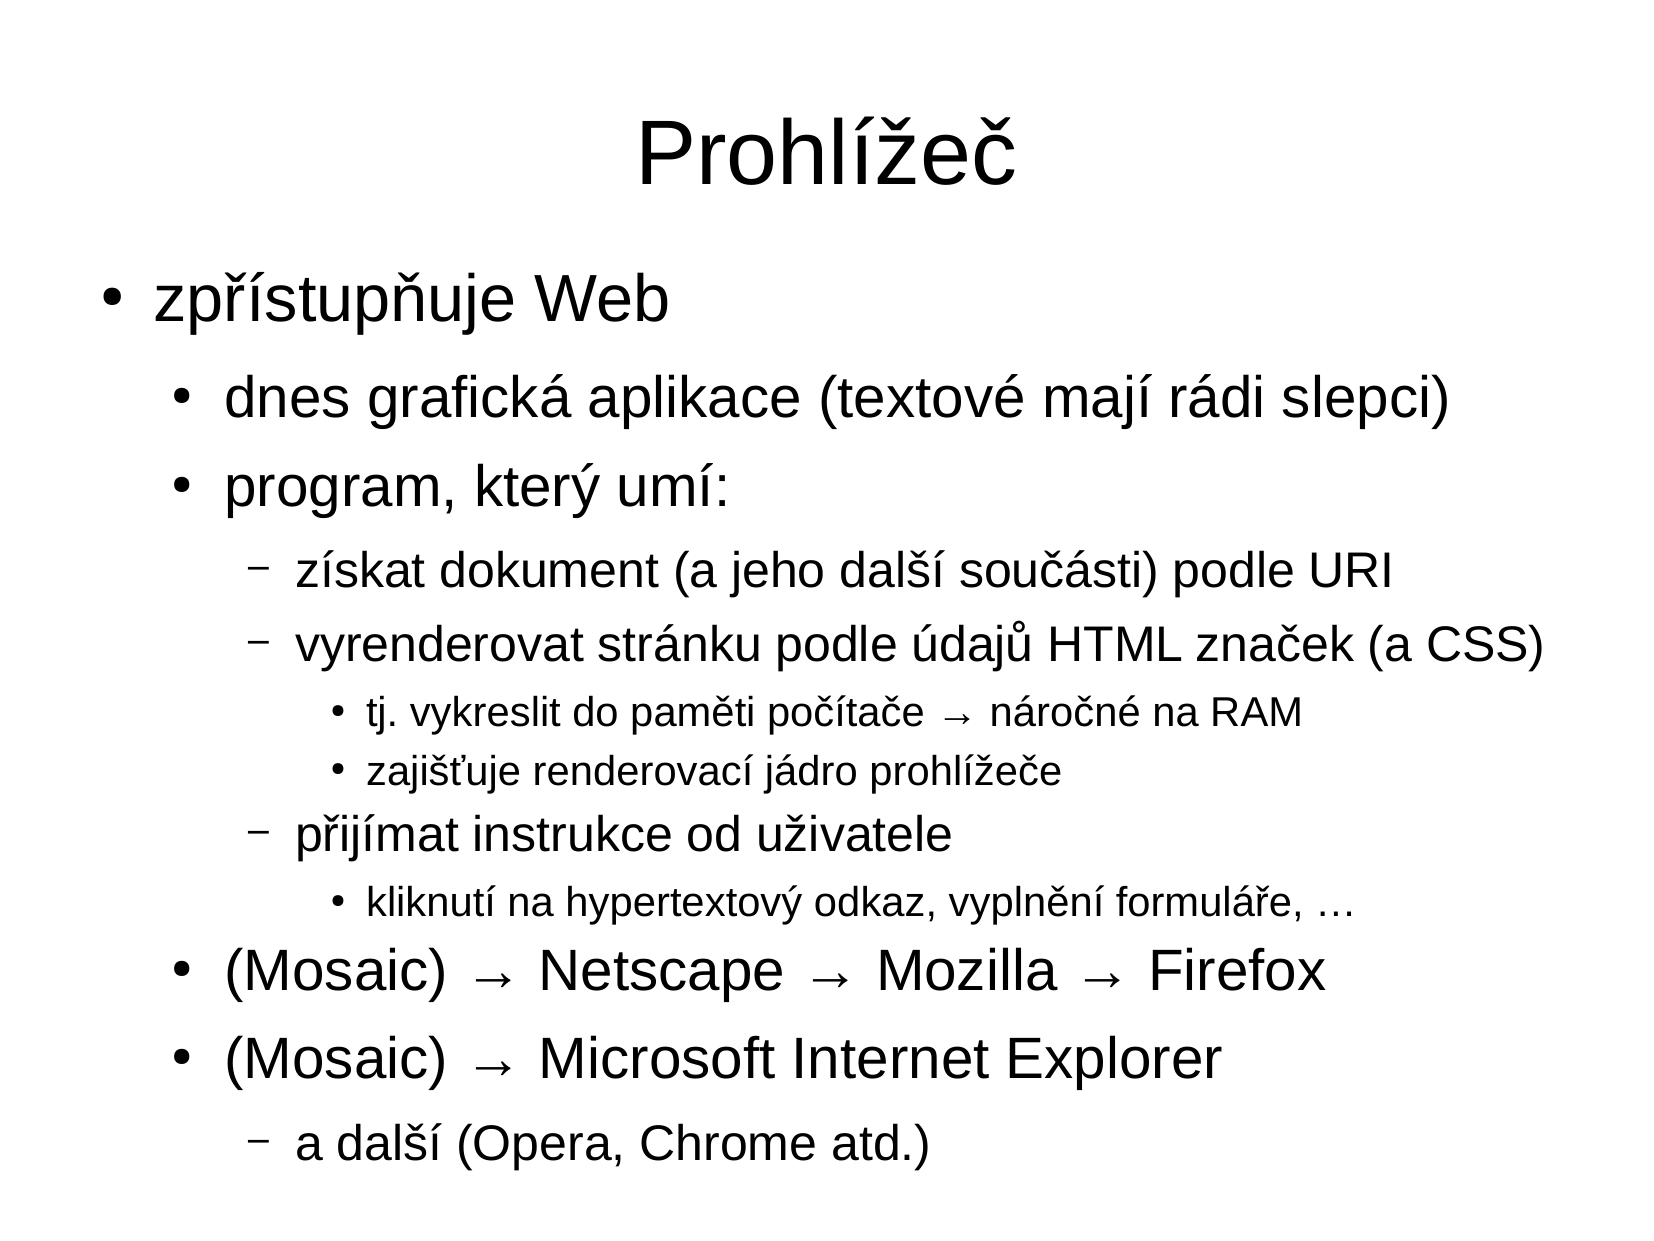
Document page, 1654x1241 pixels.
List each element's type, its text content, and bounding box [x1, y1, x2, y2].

list zpřístupňuje Web dnes grafická aplikace (textové mají rádi slepci) program, který umí: získat dokument (a jeho další součásti) podle URI vyrenderovat stránku podle údajů HTML značek (a CSS) tj. vykreslit do paměti počítače → náročné na RAM zajišťuje renderovací jádro prohlížeče přijímat instrukce od uživatele kliknutí na hypertextový odkaz, vyplnění formuláře, … (Mosaic) → Netscape → Mozilla → Firefox (Mosaic) → Microsoft Internet Explorer a další (Opera, Chrome atd.) [82, 260, 1571, 1171]
title Prohlížeč [82, 56, 1571, 250]
